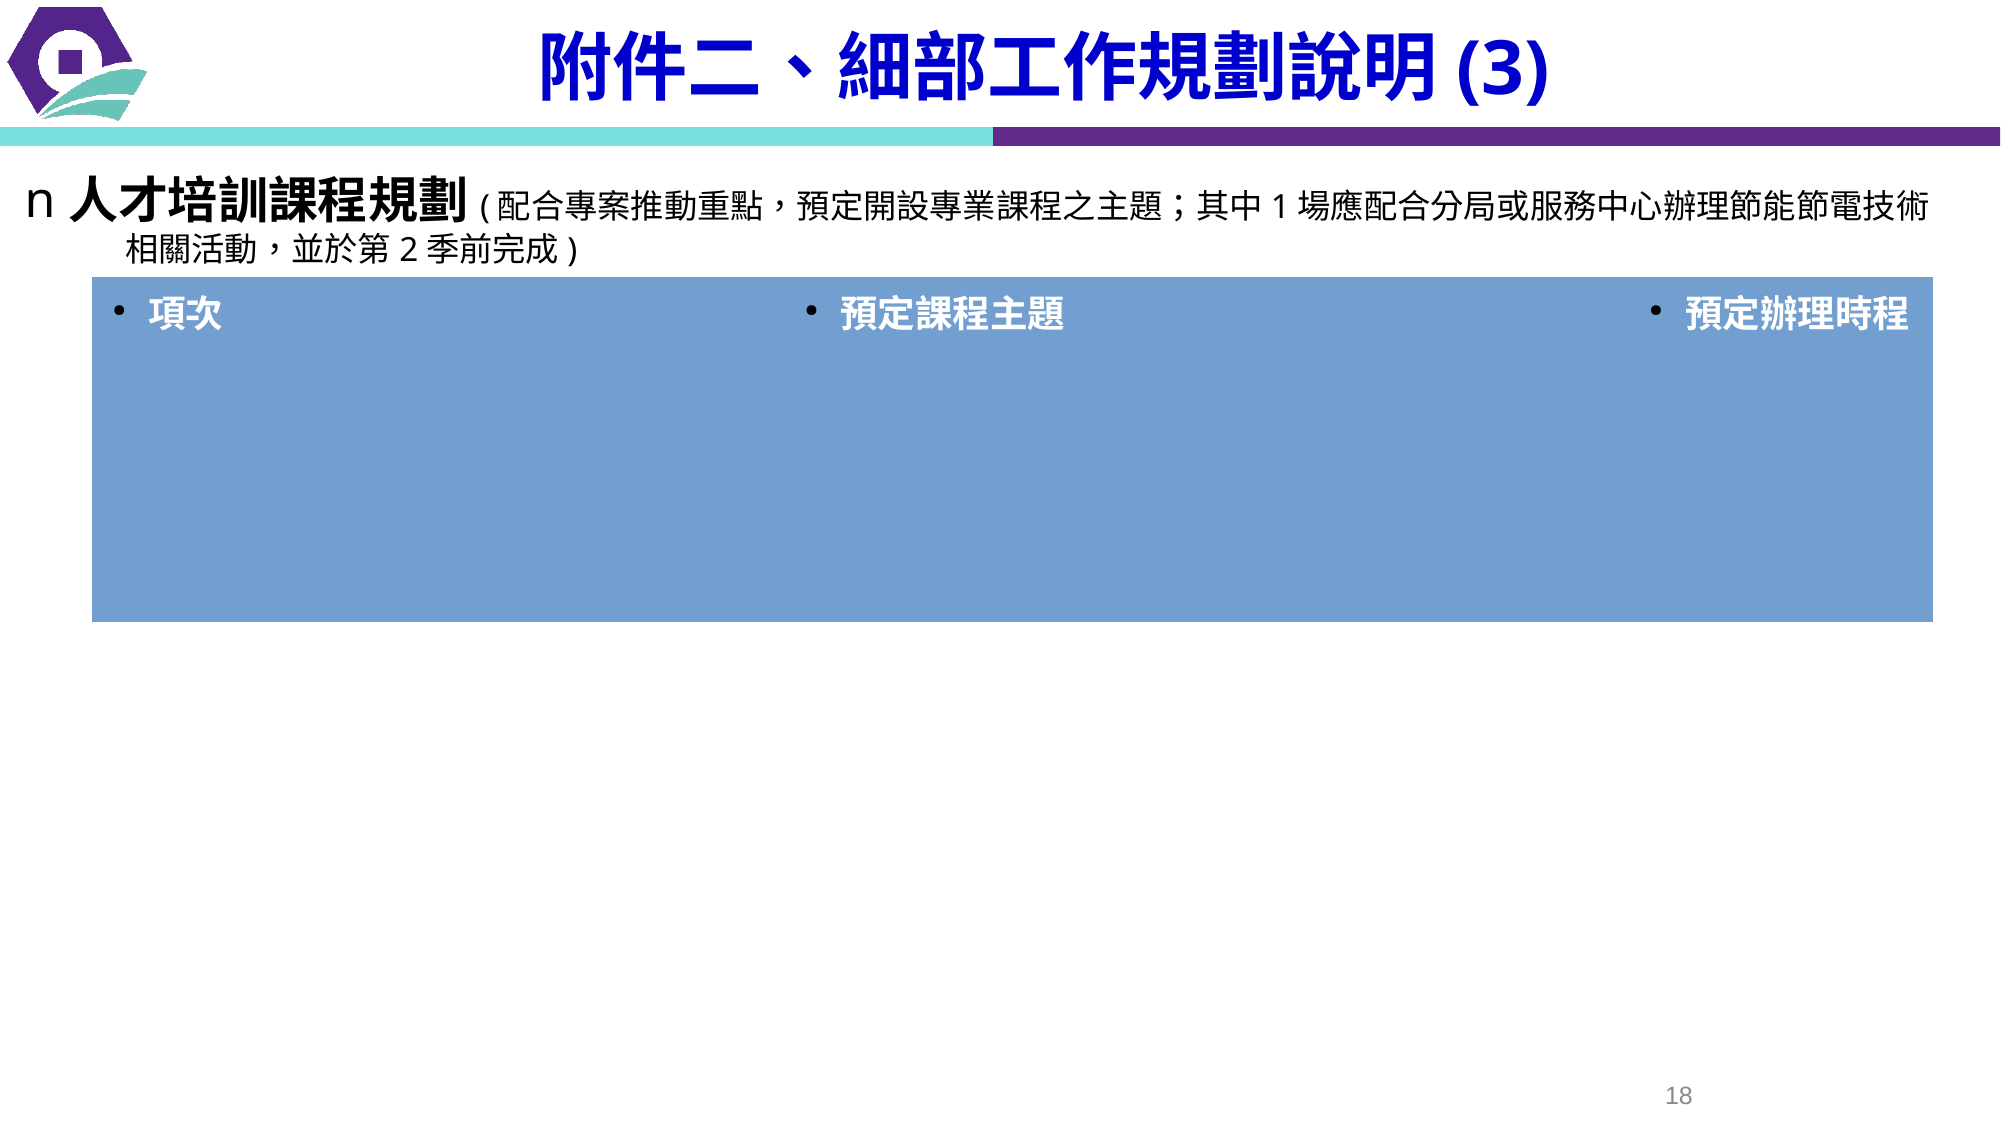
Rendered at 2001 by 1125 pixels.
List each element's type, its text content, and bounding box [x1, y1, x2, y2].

text_box 附件二、細部工作規劃說明(3) [249, 11, 1750, 114]
table_header 預定課程主題 [244, 277, 1626, 338]
table_cell [92, 527, 244, 622]
table_cell [1626, 338, 1933, 433]
table_cell [244, 527, 1626, 622]
table_cell [92, 433, 244, 527]
text_box 18 [1650, 1065, 2000, 1125]
table_cell [244, 433, 1626, 527]
table_cell [1626, 527, 1933, 622]
table_cell [92, 338, 244, 433]
table_header 項次 [92, 277, 244, 338]
text_box 人才培訓課程規劃(配合專案推動重點，預定開設專業課程之主題；其中1場應配合分局或服務中心辦理節能節電技術相關活動，並於第2季前完成) [10, 161, 1957, 276]
table_cell [244, 338, 1626, 433]
table_cell [1626, 433, 1933, 527]
table_header 預定辦理時程 [1626, 277, 1933, 338]
